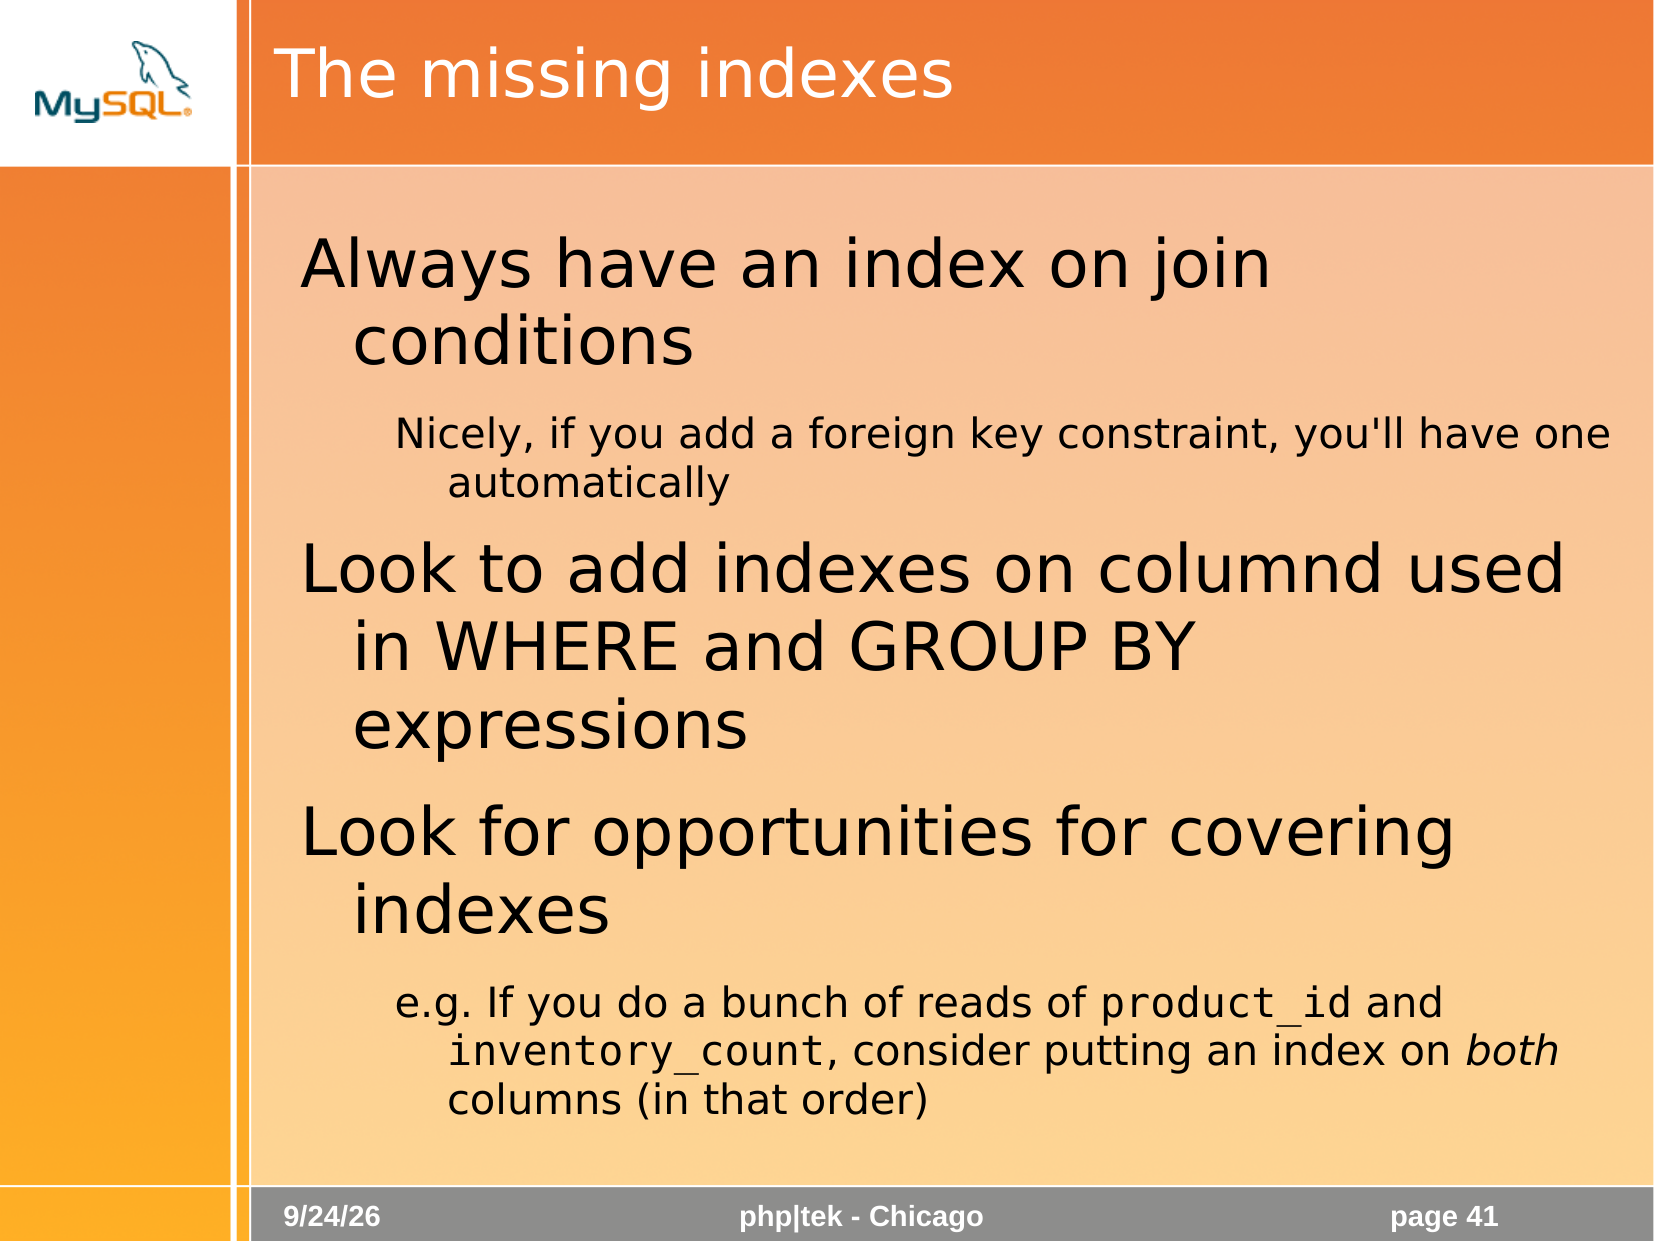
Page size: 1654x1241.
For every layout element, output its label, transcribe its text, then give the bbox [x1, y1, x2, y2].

list Always have an index on join conditions Nicely, if you add a foreign key constraint, you'll have one automatically Look to add indexes on columnd used in WHERE and GROUP BY expressions Look for opportunities for covering indexes e.g. If you do a bunch of reads of product_id and inventory_count, consider putting an index on both columns (in that order) [300, 225, 1613, 1163]
picture [35, 41, 192, 123]
title The missing indexes [274, 11, 1500, 137]
picture [0, 0, 1654, 1241]
